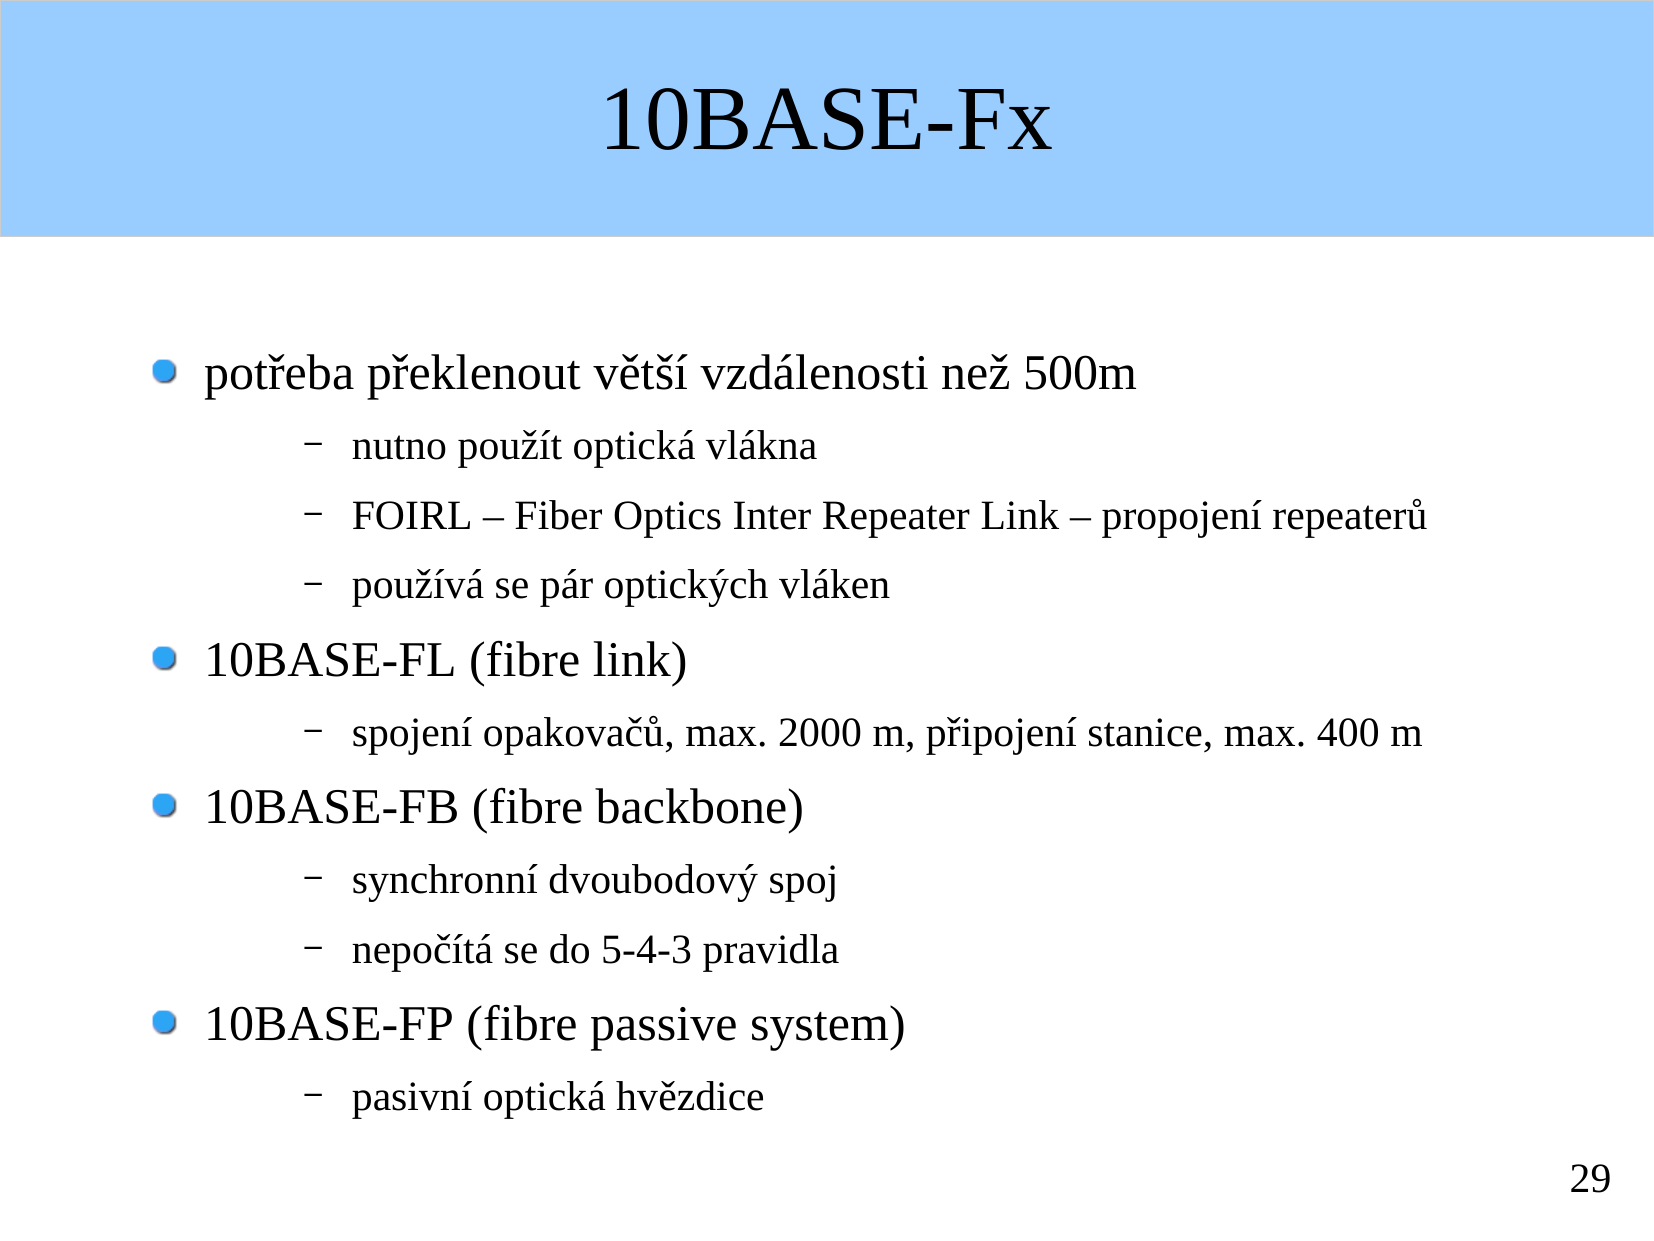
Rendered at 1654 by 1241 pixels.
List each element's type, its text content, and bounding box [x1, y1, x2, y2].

title 10BASE-Fx [0, 0, 1654, 237]
list potřeba překlenout větší vzdálenosti než 500m nutno použít optická vlákna FOIRL – Fiber Optics Inter Repeater Link – propojení repeaterů používá se pár optických vláken 10BASE-FL (fibre link) spojení opakovačů, max. 2000 m, připojení stanice, max. 400 m 10BASE-FB (fibre backbone) synchronní dvoubodový spoj nepočítá se do 5-4-3 pravidla 10BASE-FP (fibre passive system) pasivní optická hvězdice [115, 344, 1560, 1183]
